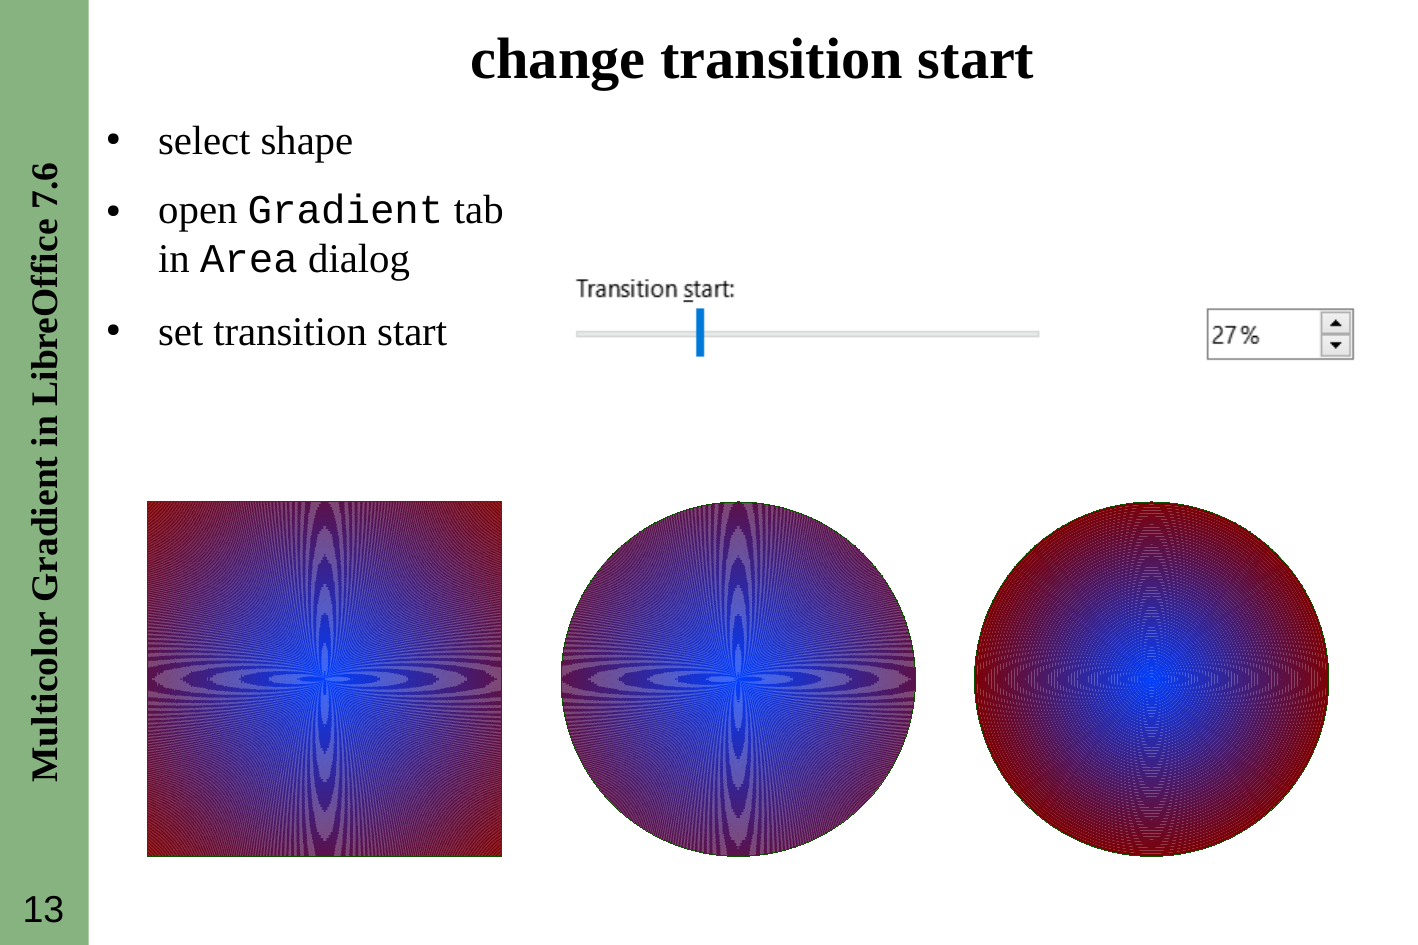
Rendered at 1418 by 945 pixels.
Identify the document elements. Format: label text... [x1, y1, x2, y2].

title change transition start [88, 0, 1418, 119]
text_box [974, 501, 1329, 857]
picture [570, 270, 1359, 365]
list select shape open Gradient tab in Area dialog set transition start [88, 118, 532, 355]
text_box [147, 501, 502, 857]
text_box [561, 501, 916, 857]
